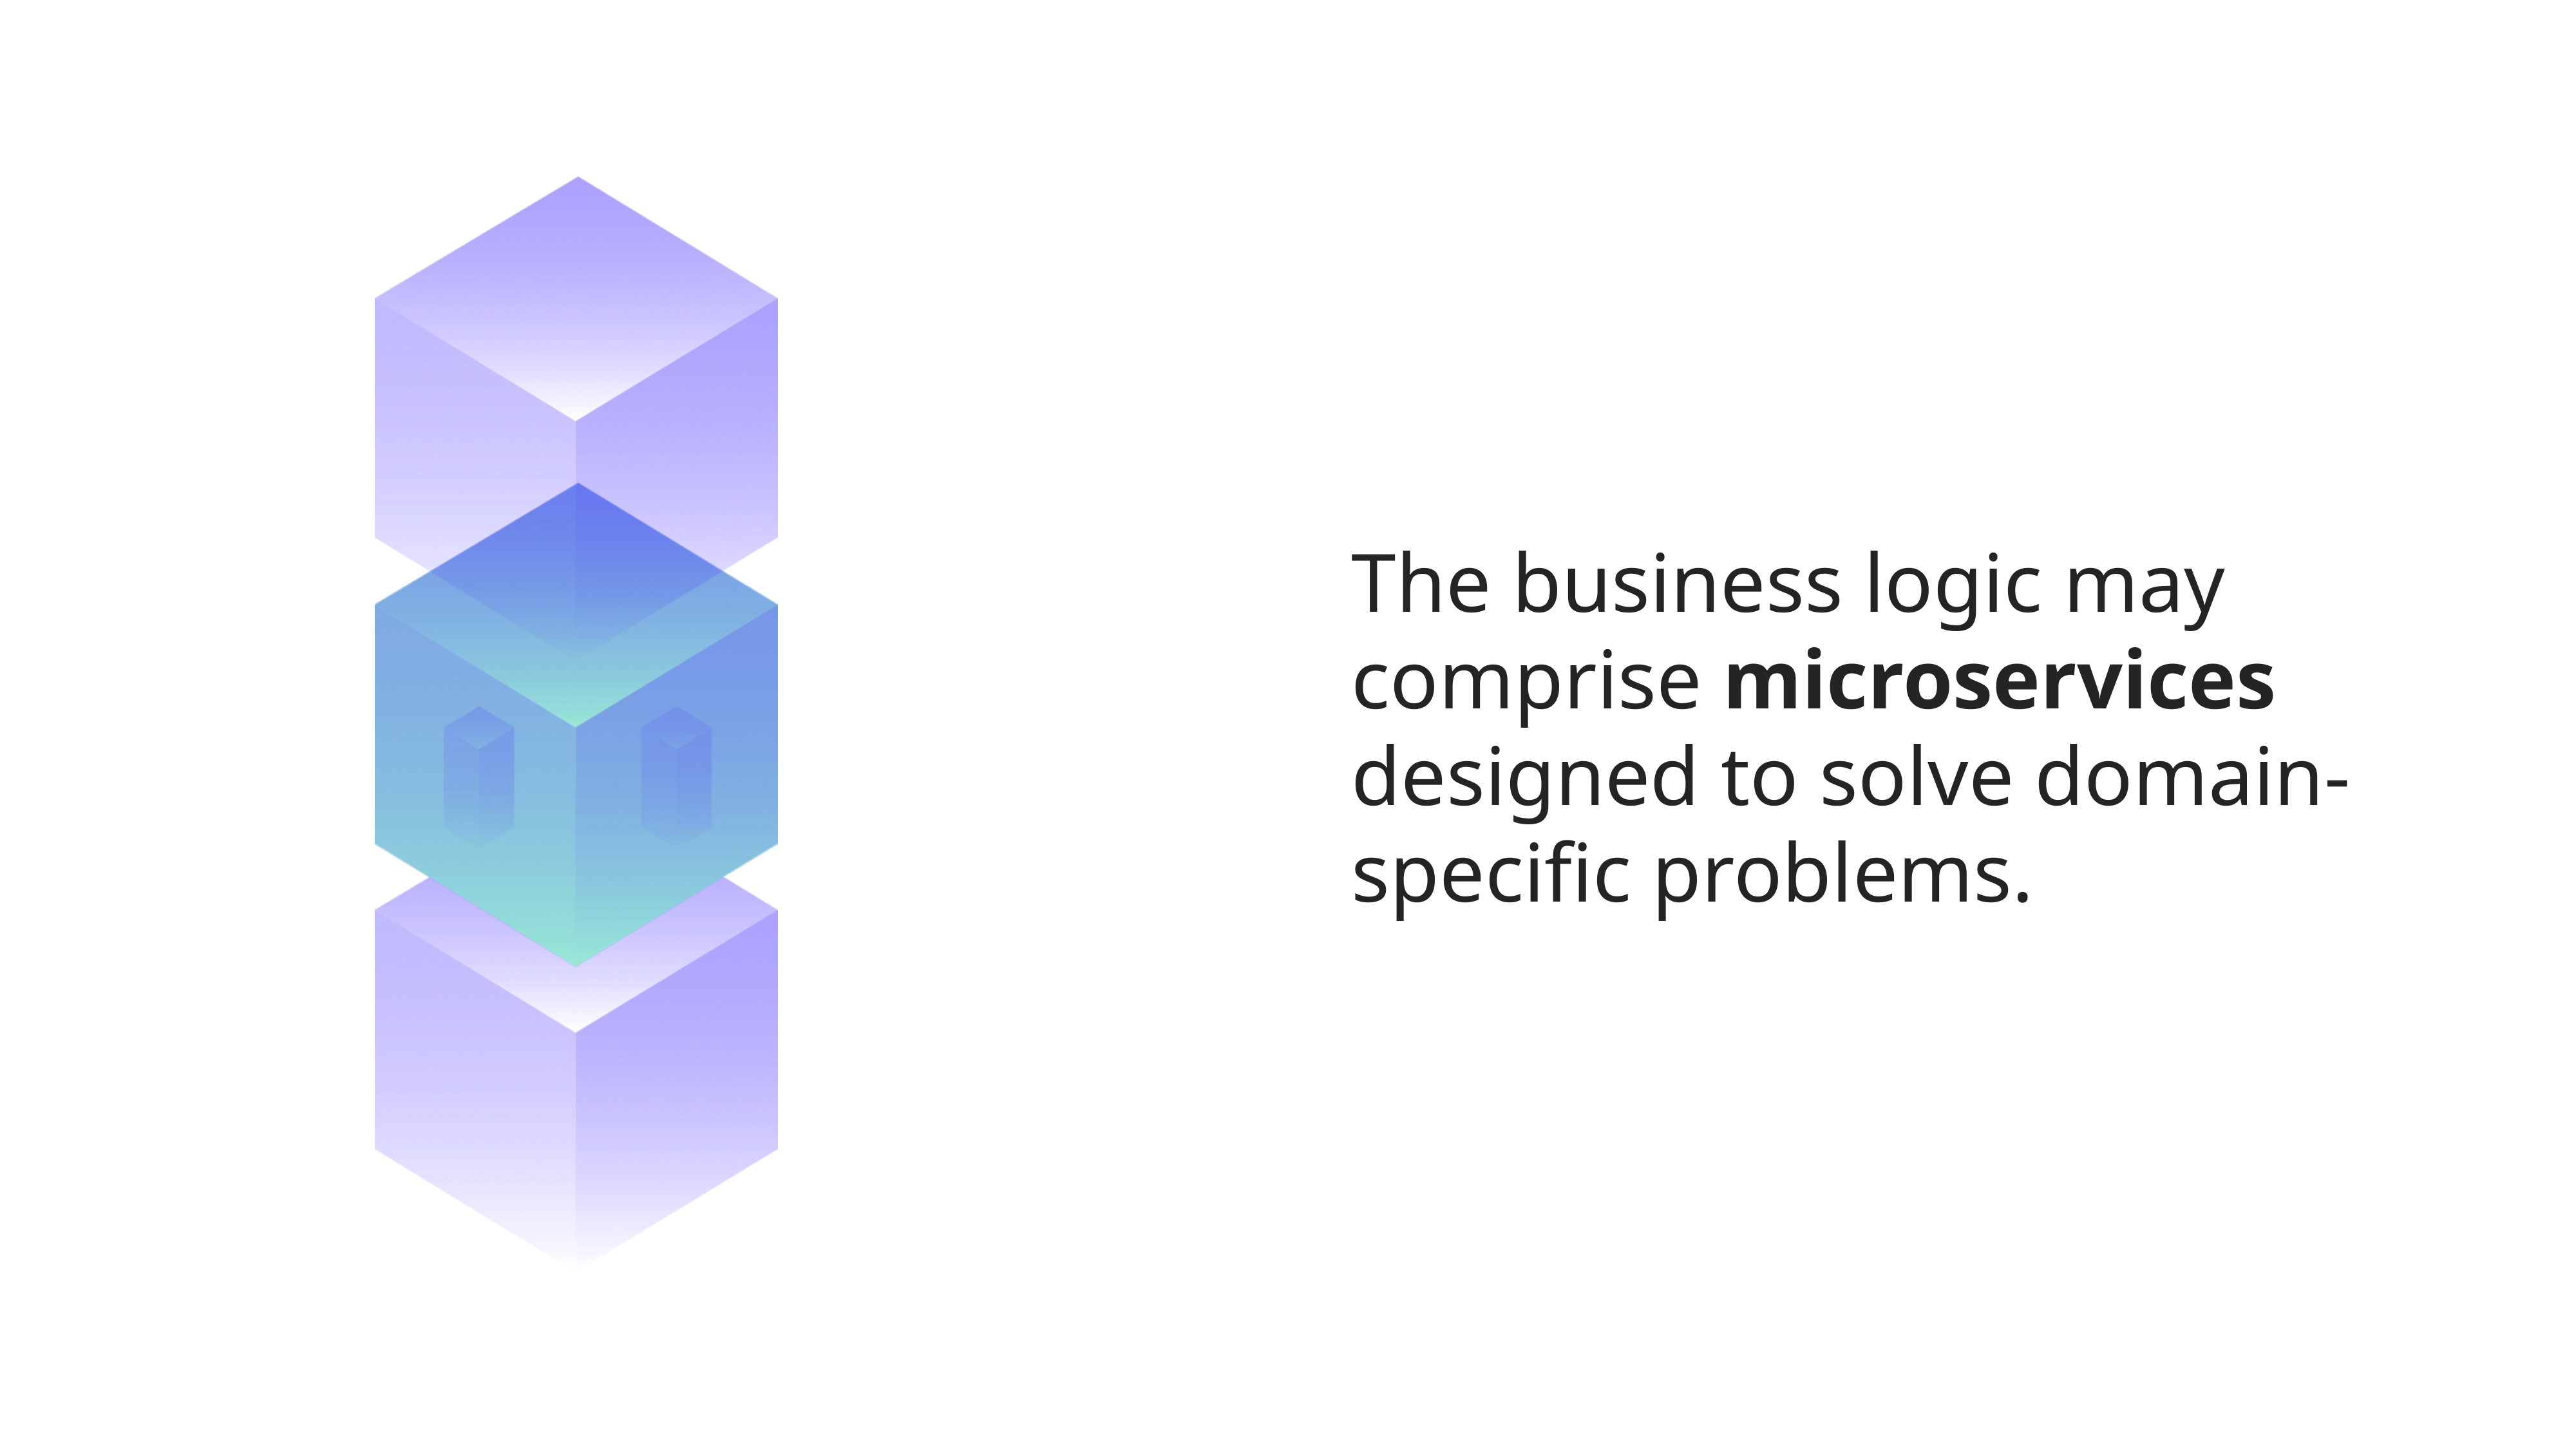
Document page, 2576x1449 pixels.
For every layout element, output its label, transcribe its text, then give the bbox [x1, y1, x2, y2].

picture [375, 176, 778, 1273]
list The business logic may comprise microservices designed to solve domain-specific problems. [1351, 127, 2423, 1322]
